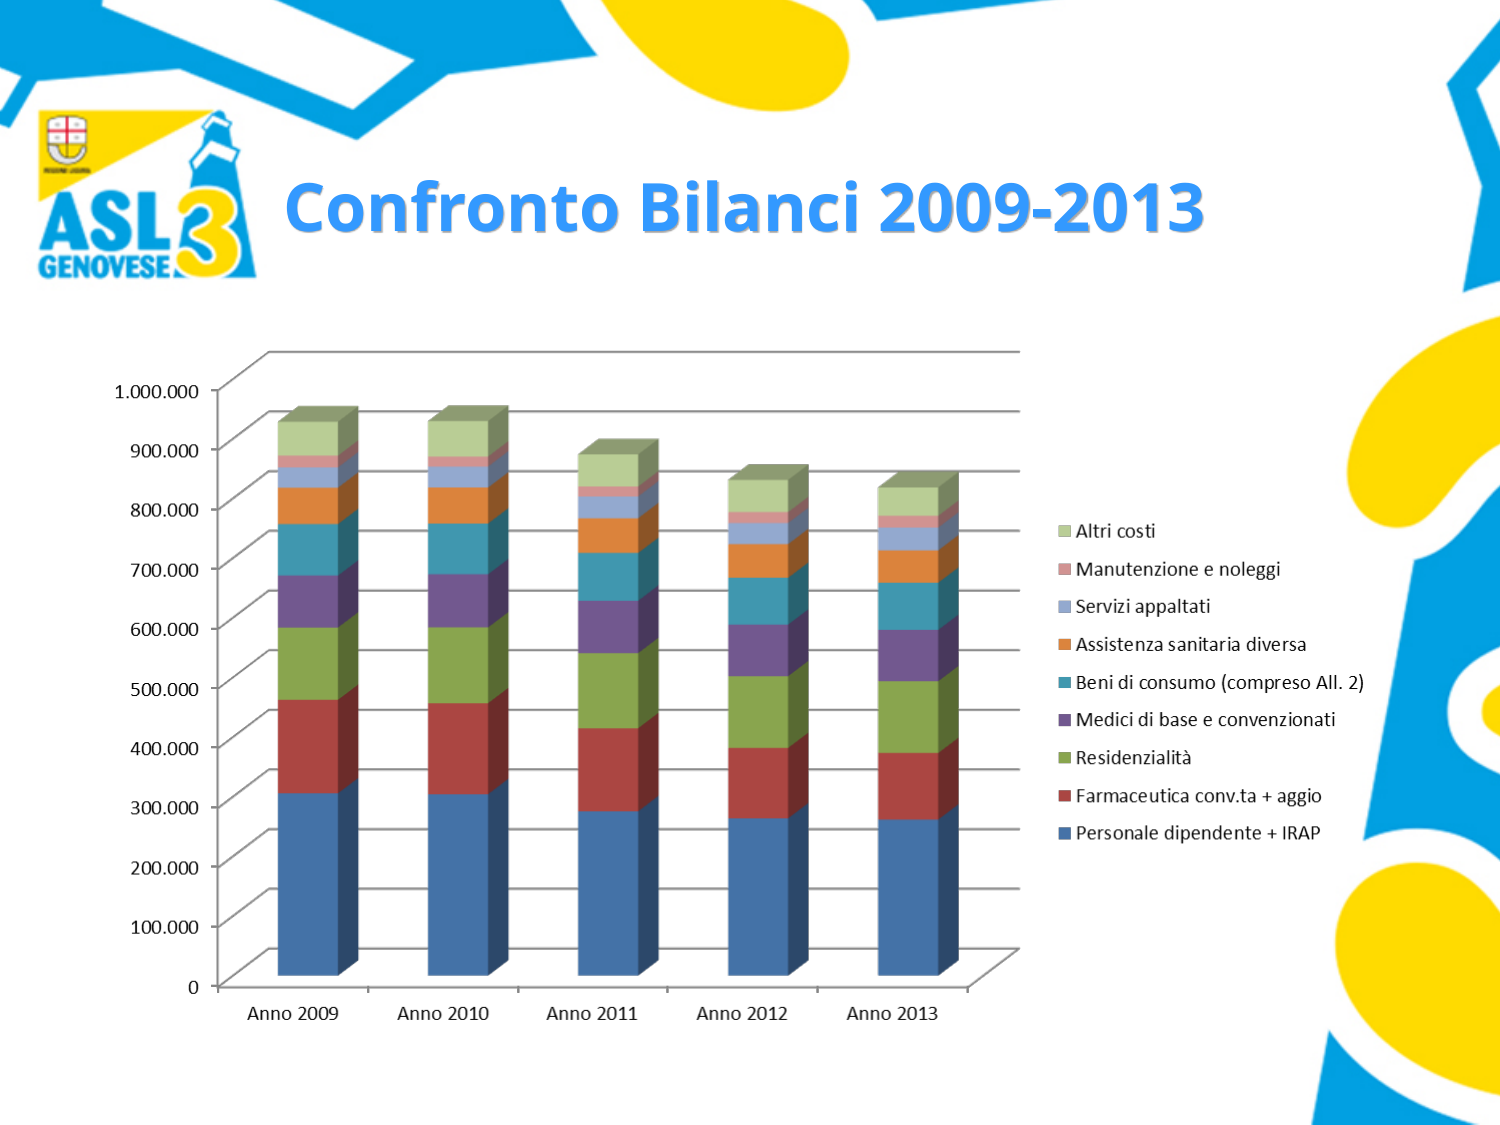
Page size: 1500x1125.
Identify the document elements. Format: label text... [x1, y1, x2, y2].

title Confronto Bilanci 2009-2013 [268, 157, 1355, 299]
chart [88, 314, 1393, 1051]
